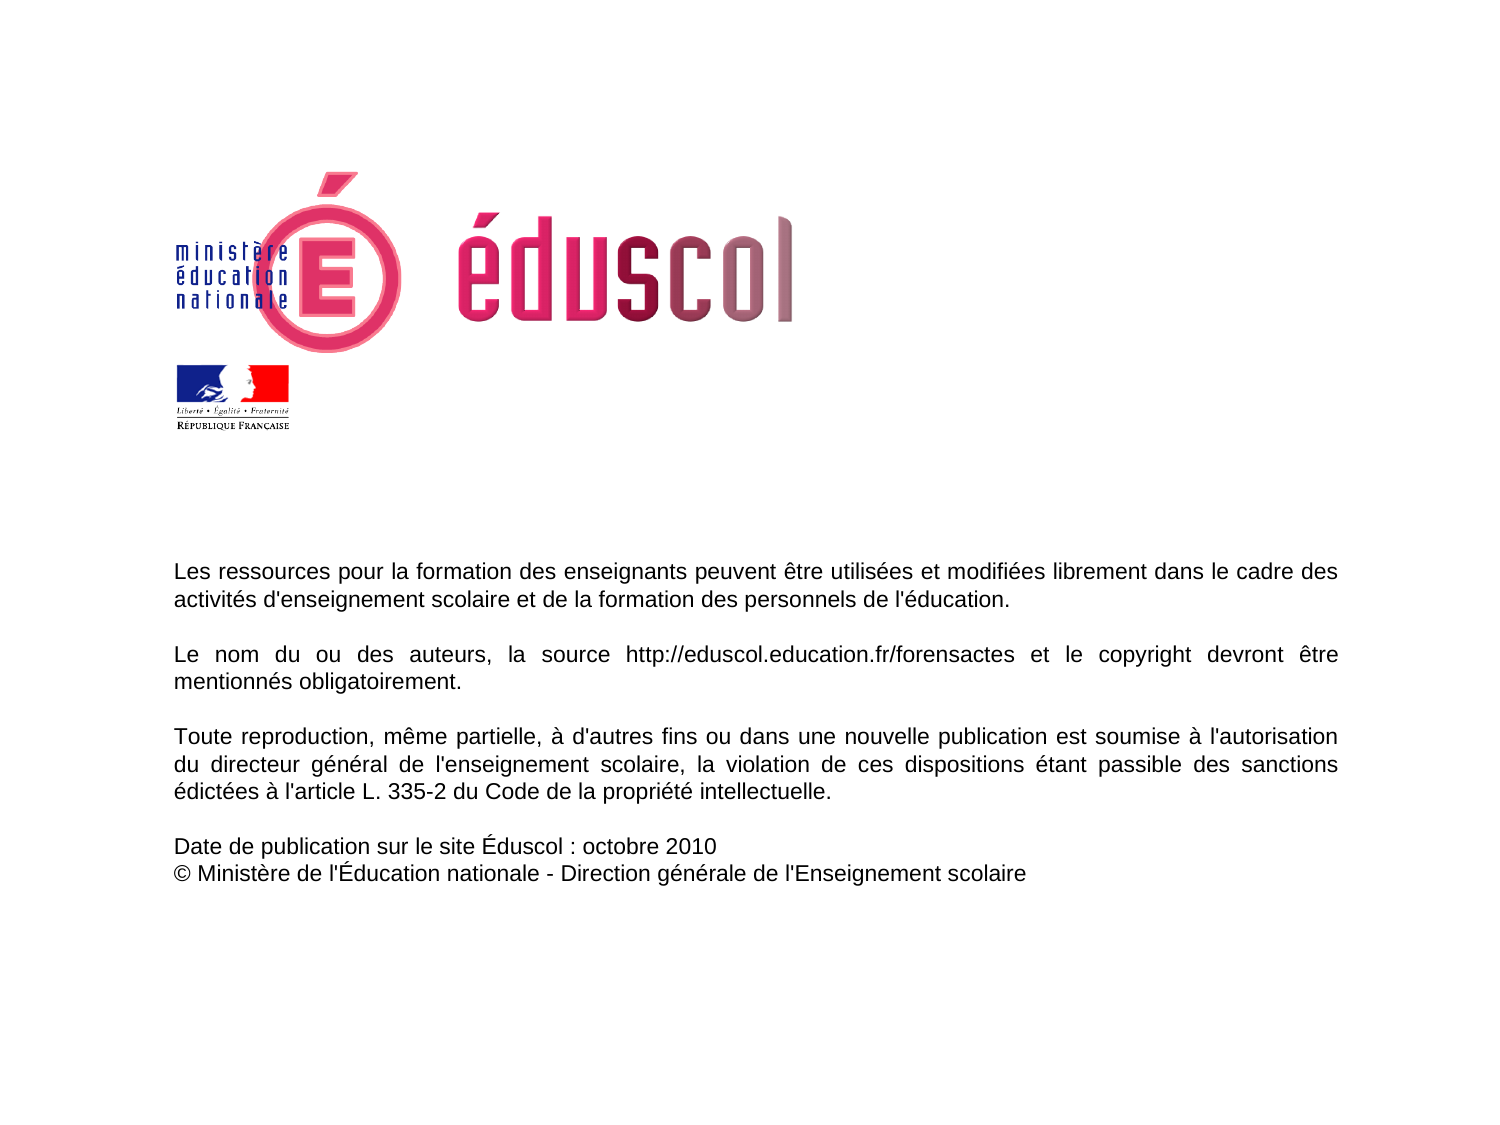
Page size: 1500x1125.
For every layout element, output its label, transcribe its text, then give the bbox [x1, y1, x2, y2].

text_box Les ressources pour la formation des enseignants peuvent être utilisées et modifiées librement dans le cadre des activités d'enseignement scolaire et de la formation des personnels de l'éducation. Le nom du ou des auteurs, la source http://eduscol.education.fr/forensactes et le copyright devront être mentionnés obligatoirement. Toute reproduction, même partielle, à d'autres fins ou dans une nouvelle publication est soumise à l'autorisation du directeur général de l'enseignement scolaire, la violation de ces dispositions étant passible des sanctions édictées à l'article L. 335-2 du Code de la propriété intellectuelle. Date de publication sur le site Éduscol : octobre 2010 © Ministère de l'Éducation nationale - Direction générale de l'Enseignement scolaire [160, 548, 1353, 906]
picture [450, 210, 793, 323]
picture [170, 168, 408, 434]
